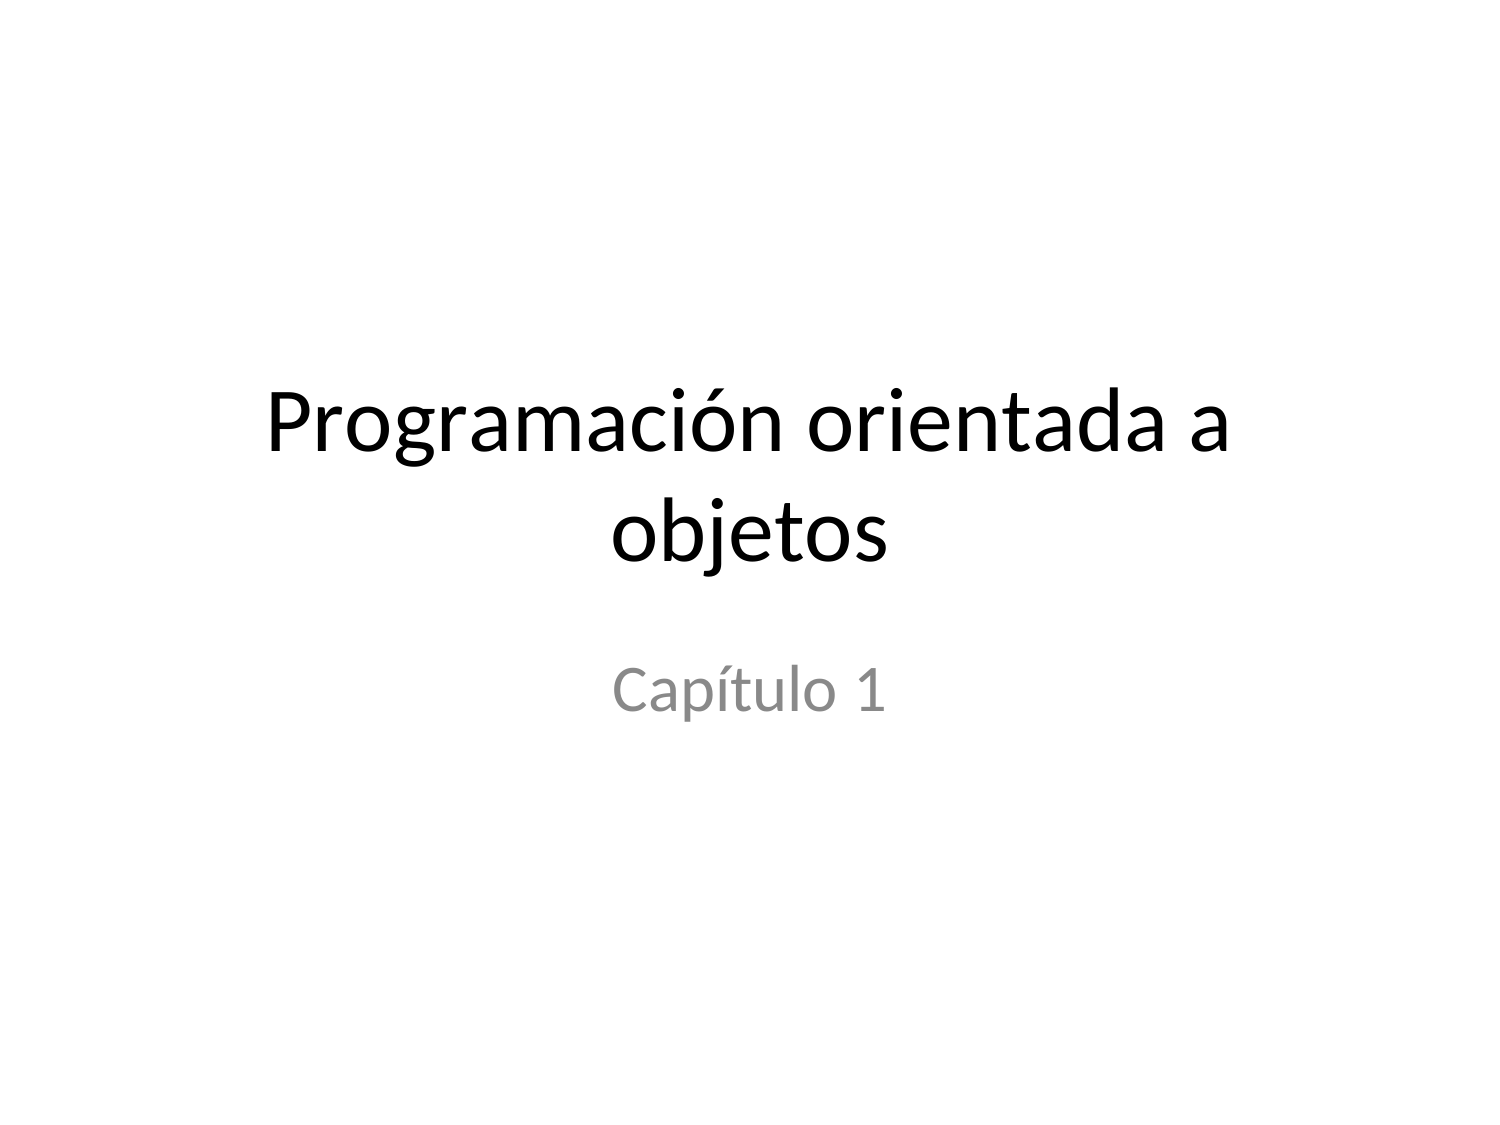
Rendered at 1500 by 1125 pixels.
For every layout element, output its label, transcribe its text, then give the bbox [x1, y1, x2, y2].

title Programación orientada a objetos [112, 349, 1388, 591]
text_box Capítulo 1 [225, 637, 1276, 926]
